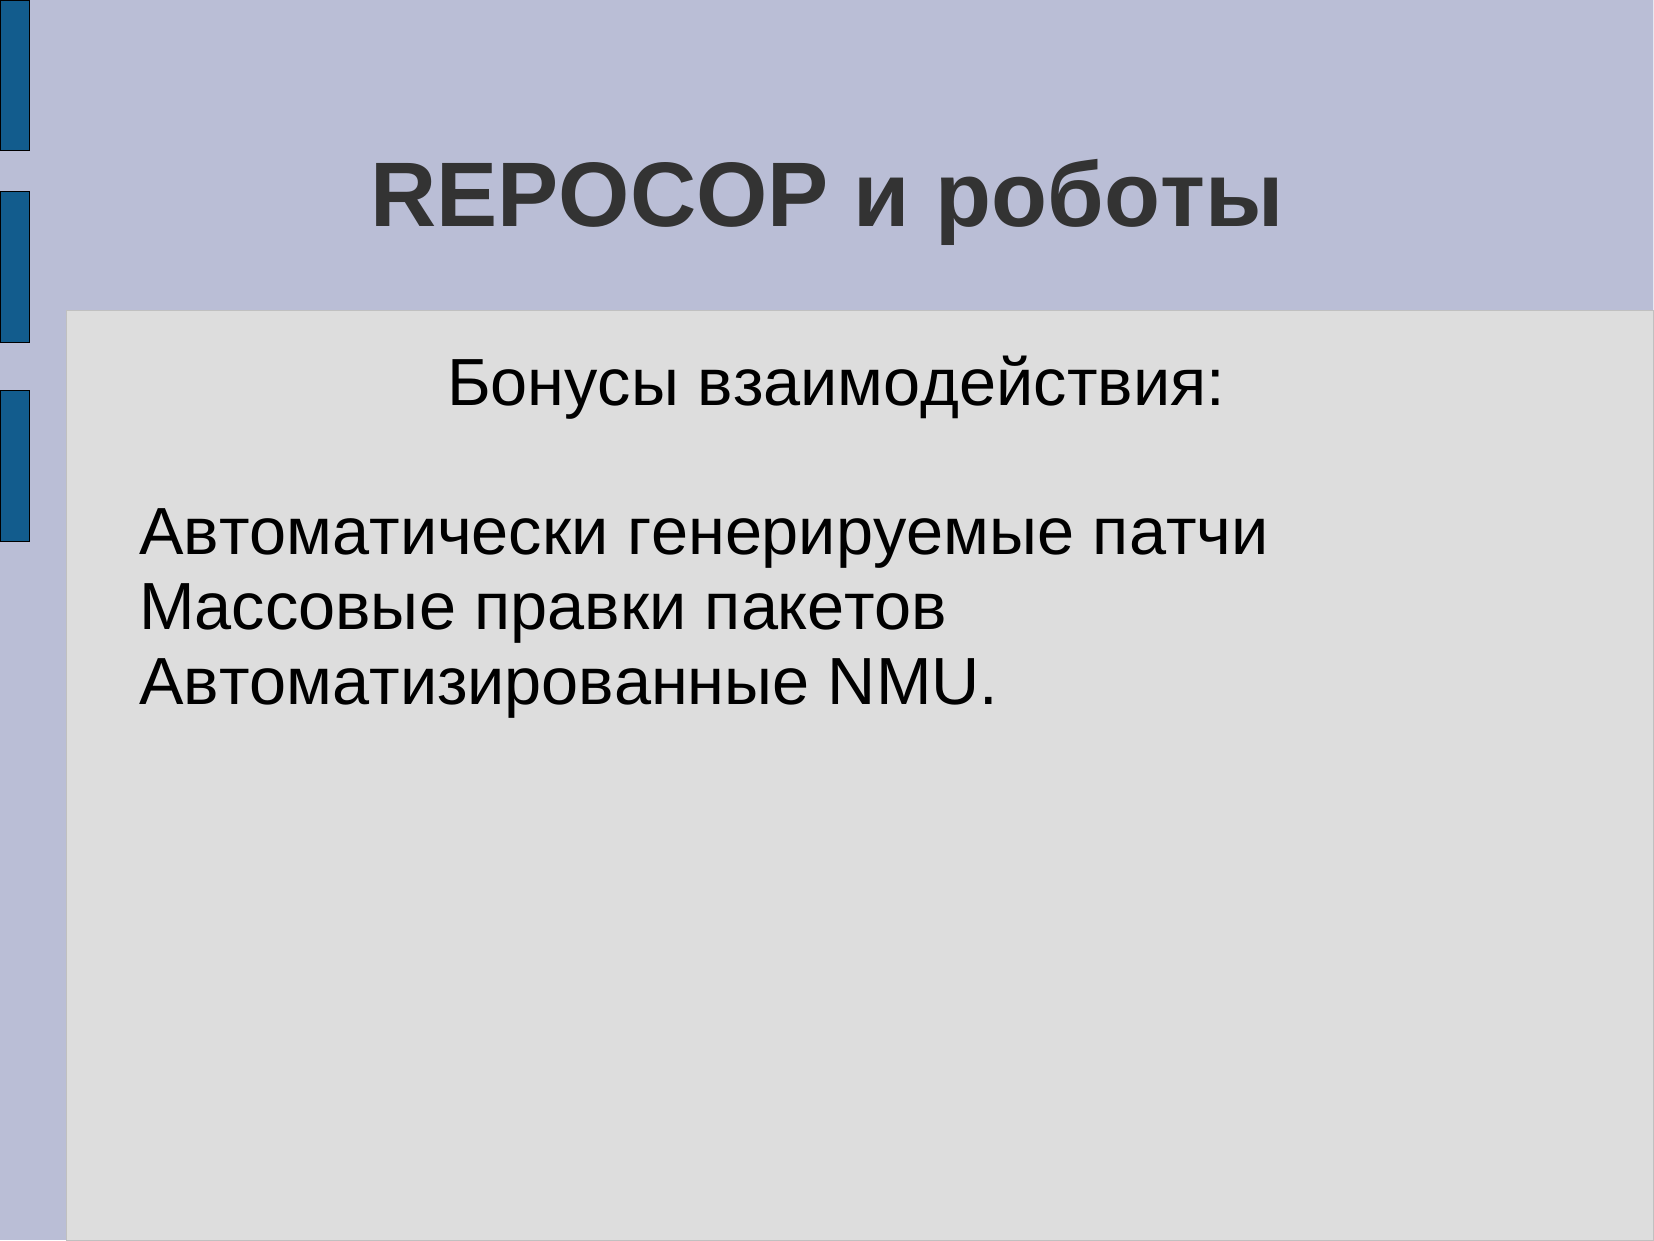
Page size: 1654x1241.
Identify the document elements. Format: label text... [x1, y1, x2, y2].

list Бонусы взаимодействия: Автоматически генерируемые патчи Массовые правки пакетов Автоматизированные NMU. [121, 344, 1534, 1127]
title REPOCOP и роботы [121, 91, 1534, 299]
